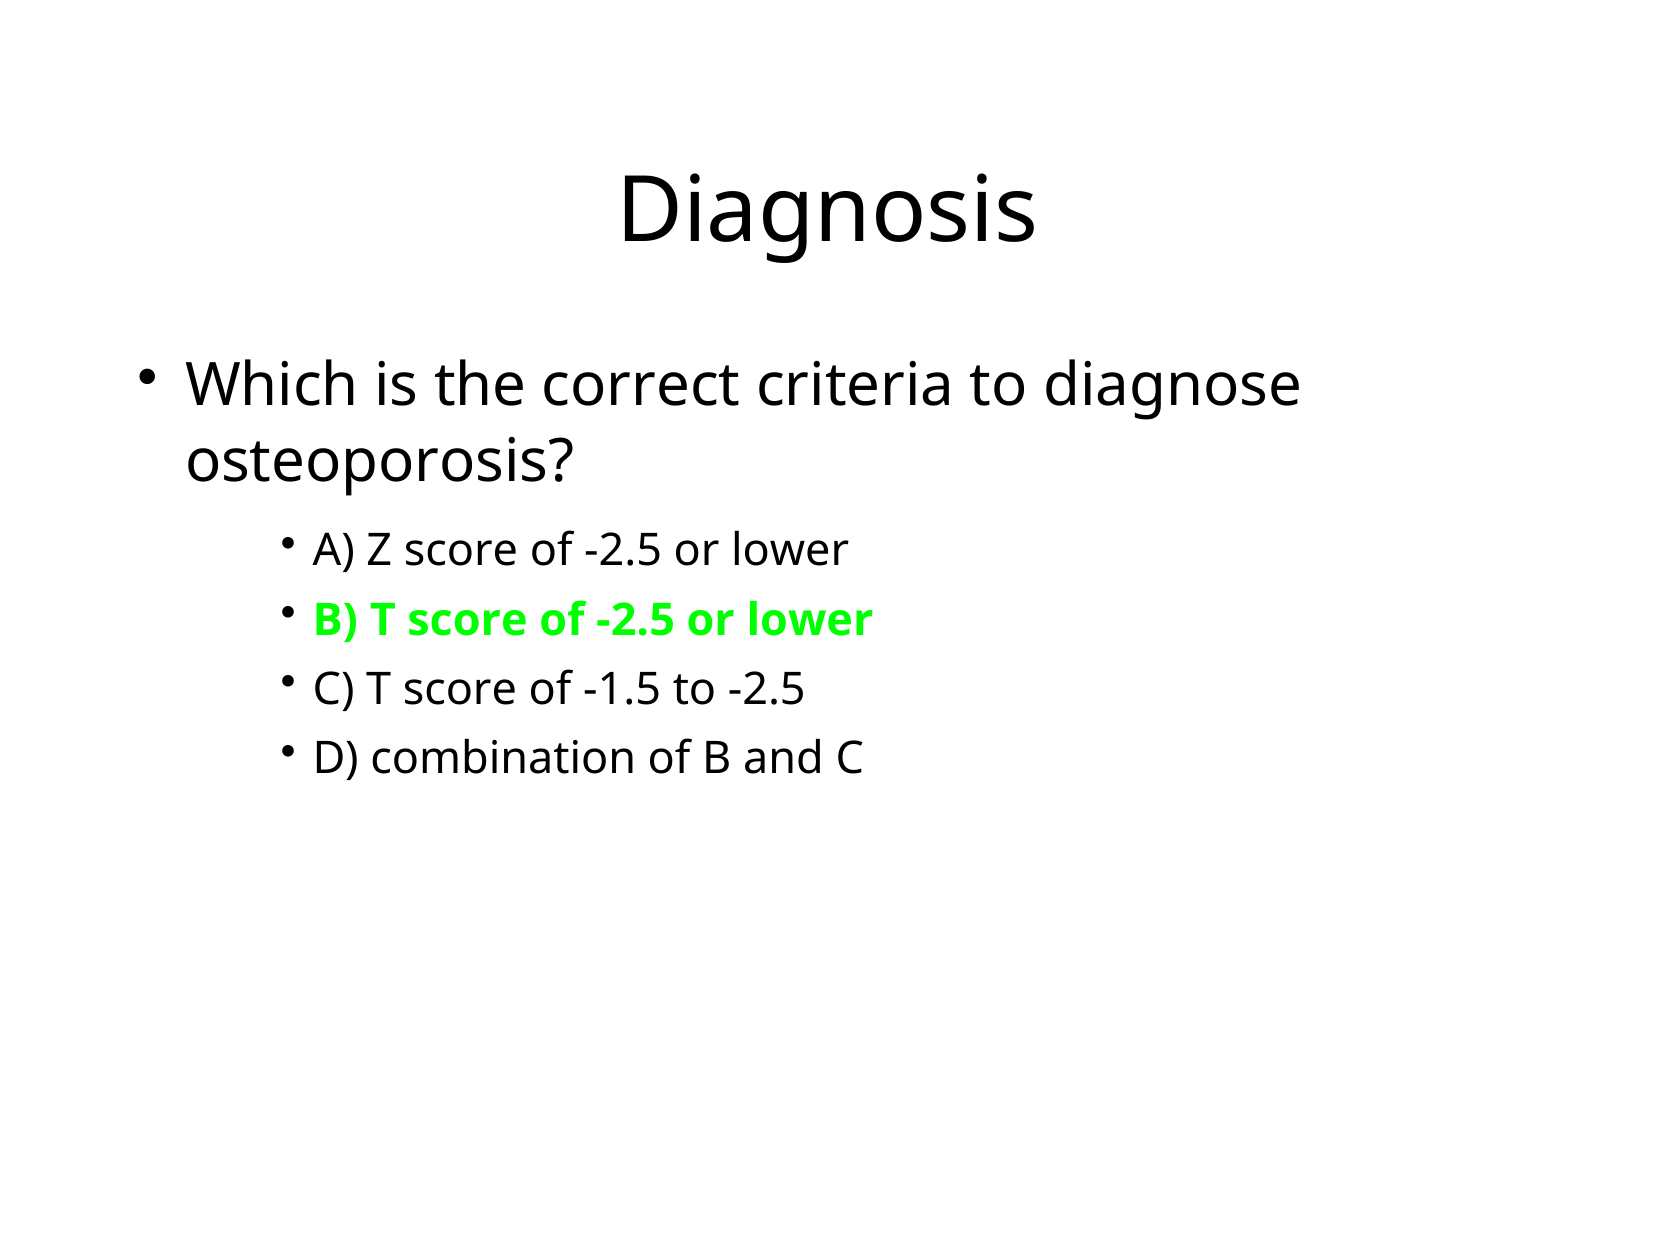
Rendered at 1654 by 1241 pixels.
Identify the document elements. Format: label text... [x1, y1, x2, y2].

list Which is the correct criteria to diagnose osteoporosis? A) Z score of -2.5 or lower B) T score of -2.5 or lower C) T score of -1.5 to -2.5 D) combination of B and C [121, 344, 1534, 785]
title Diagnosis [121, 155, 1534, 258]
